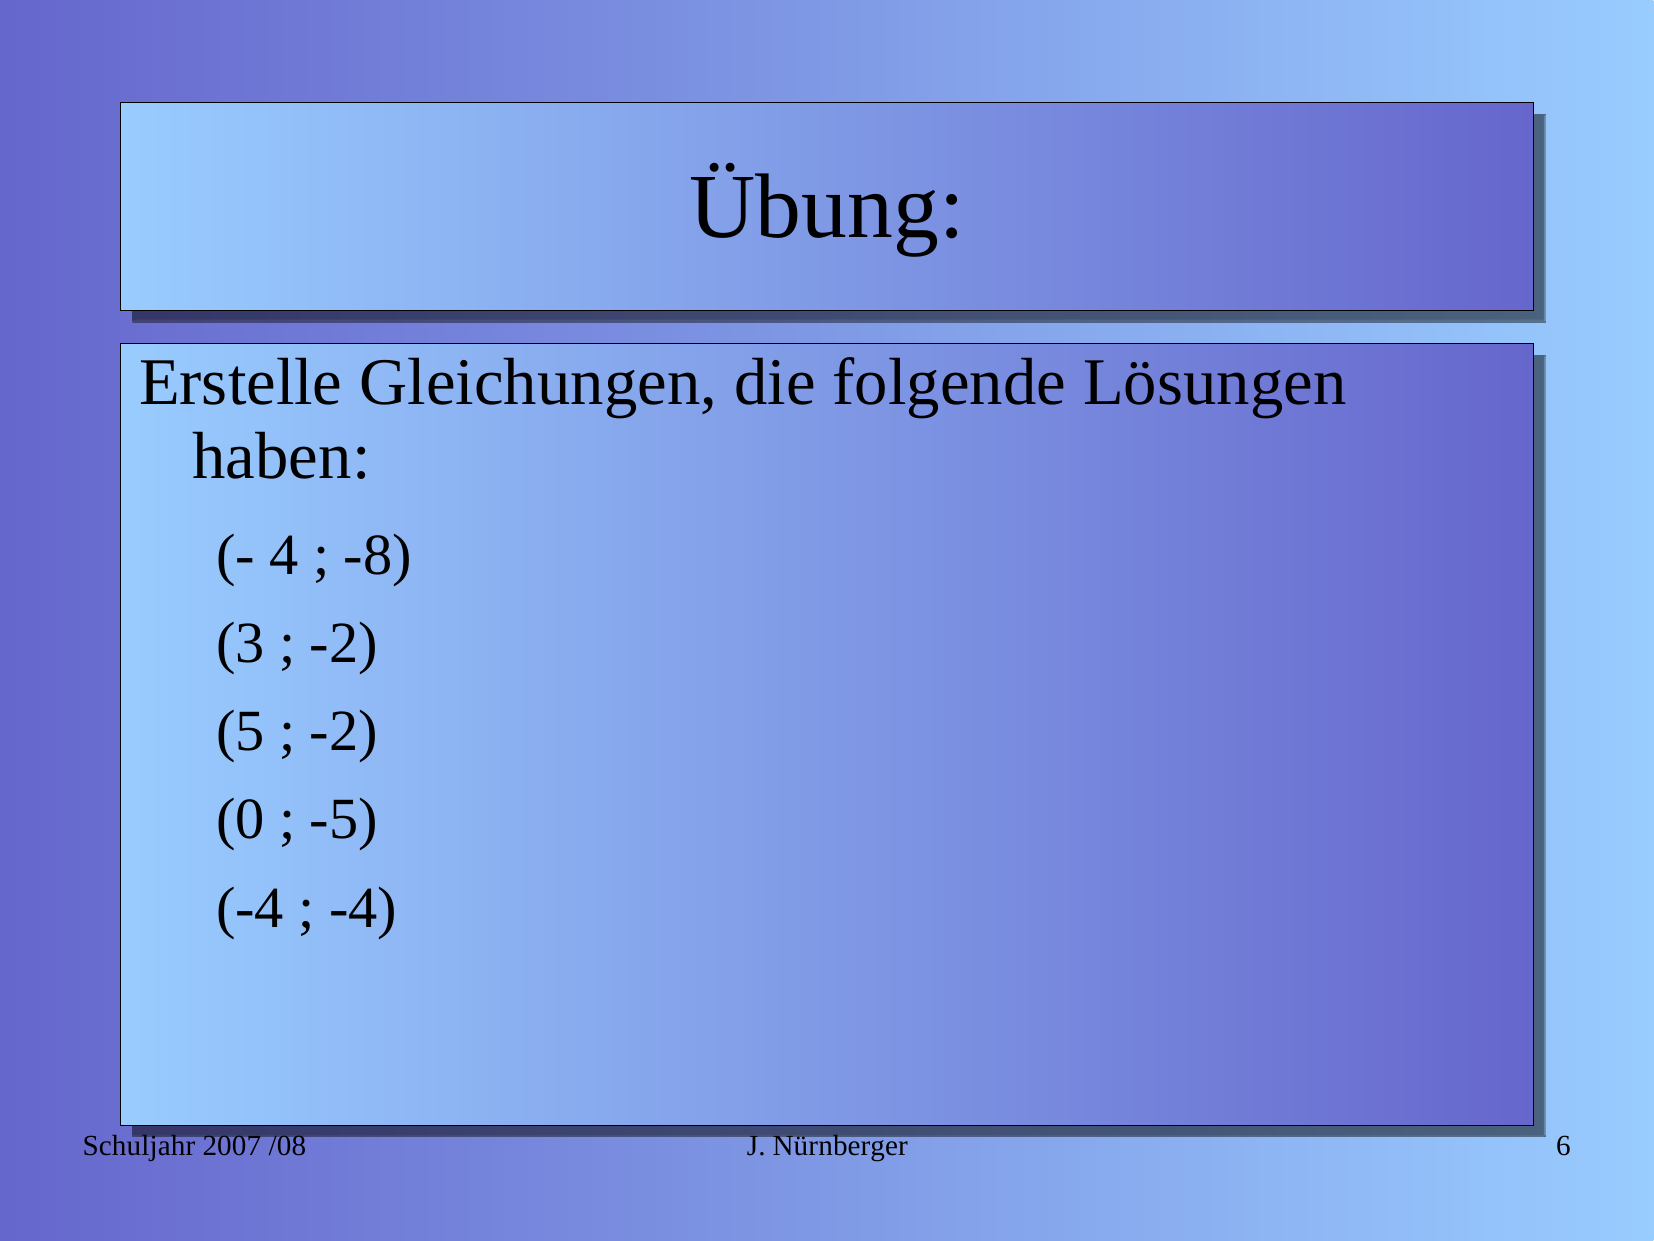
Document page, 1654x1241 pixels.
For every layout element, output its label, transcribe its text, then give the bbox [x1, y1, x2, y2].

list Erstelle Gleichungen, die folgende Lösungen haben: (- 4 ; -8) (3 ; -2) (5 ; -2) (0 ; -5) (-4 ; -4) [121, 344, 1534, 1112]
title Übung: [121, 110, 1534, 303]
